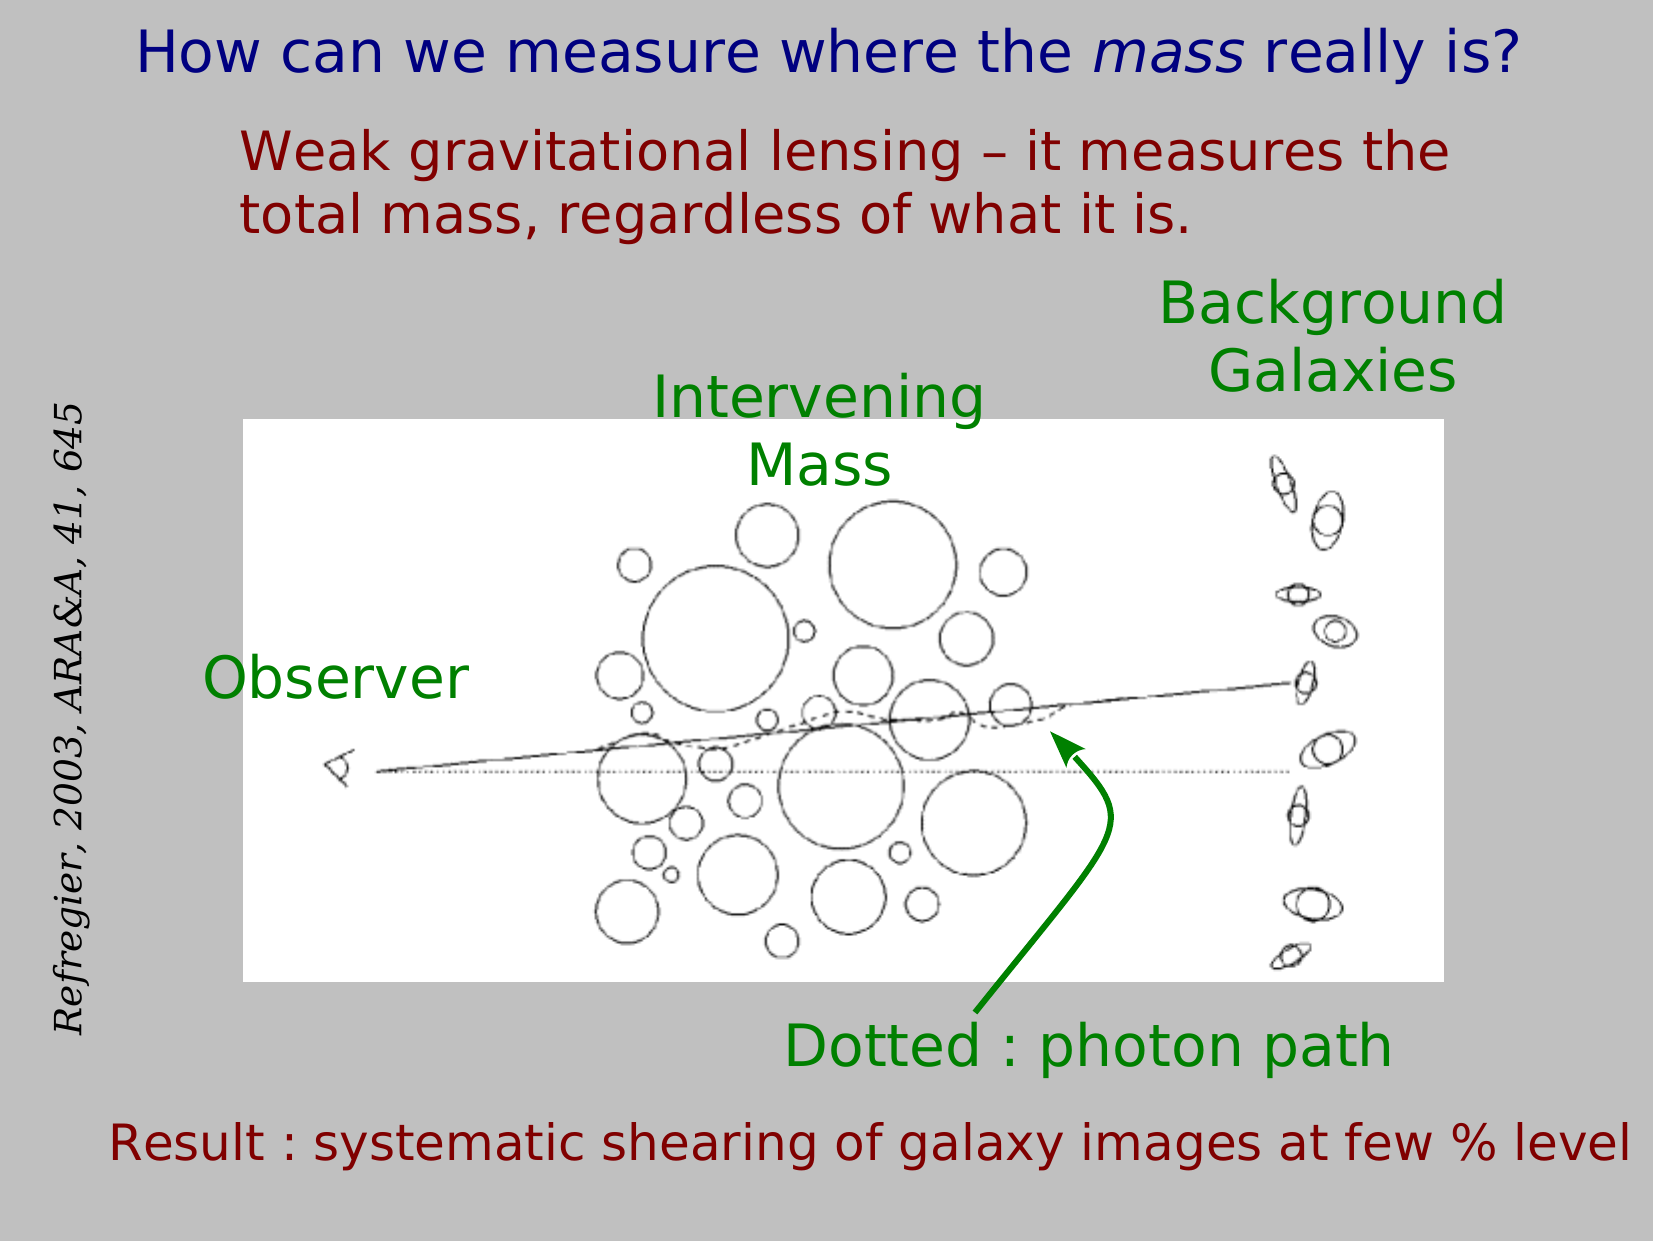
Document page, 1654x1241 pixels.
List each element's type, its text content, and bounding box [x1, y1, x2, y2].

text_box Intervening Mass [637, 355, 1002, 507]
text_box Background Galaxies [1143, 262, 1523, 413]
text_box Dotted : photon path [768, 1004, 1411, 1088]
text_box Weak gravitational lensing – it measures the total mass, regardless of what it is. [225, 112, 1557, 254]
text_box Result : systematic shearing of galaxy images at few % level [93, 1106, 1616, 1180]
picture [243, 419, 1444, 982]
text_box Refregier, 2003, ARA&A, 41, 645 [39, 386, 98, 1051]
text_box Observer [187, 637, 485, 721]
text_box How can we measure where the mass really is? [120, 11, 1538, 94]
